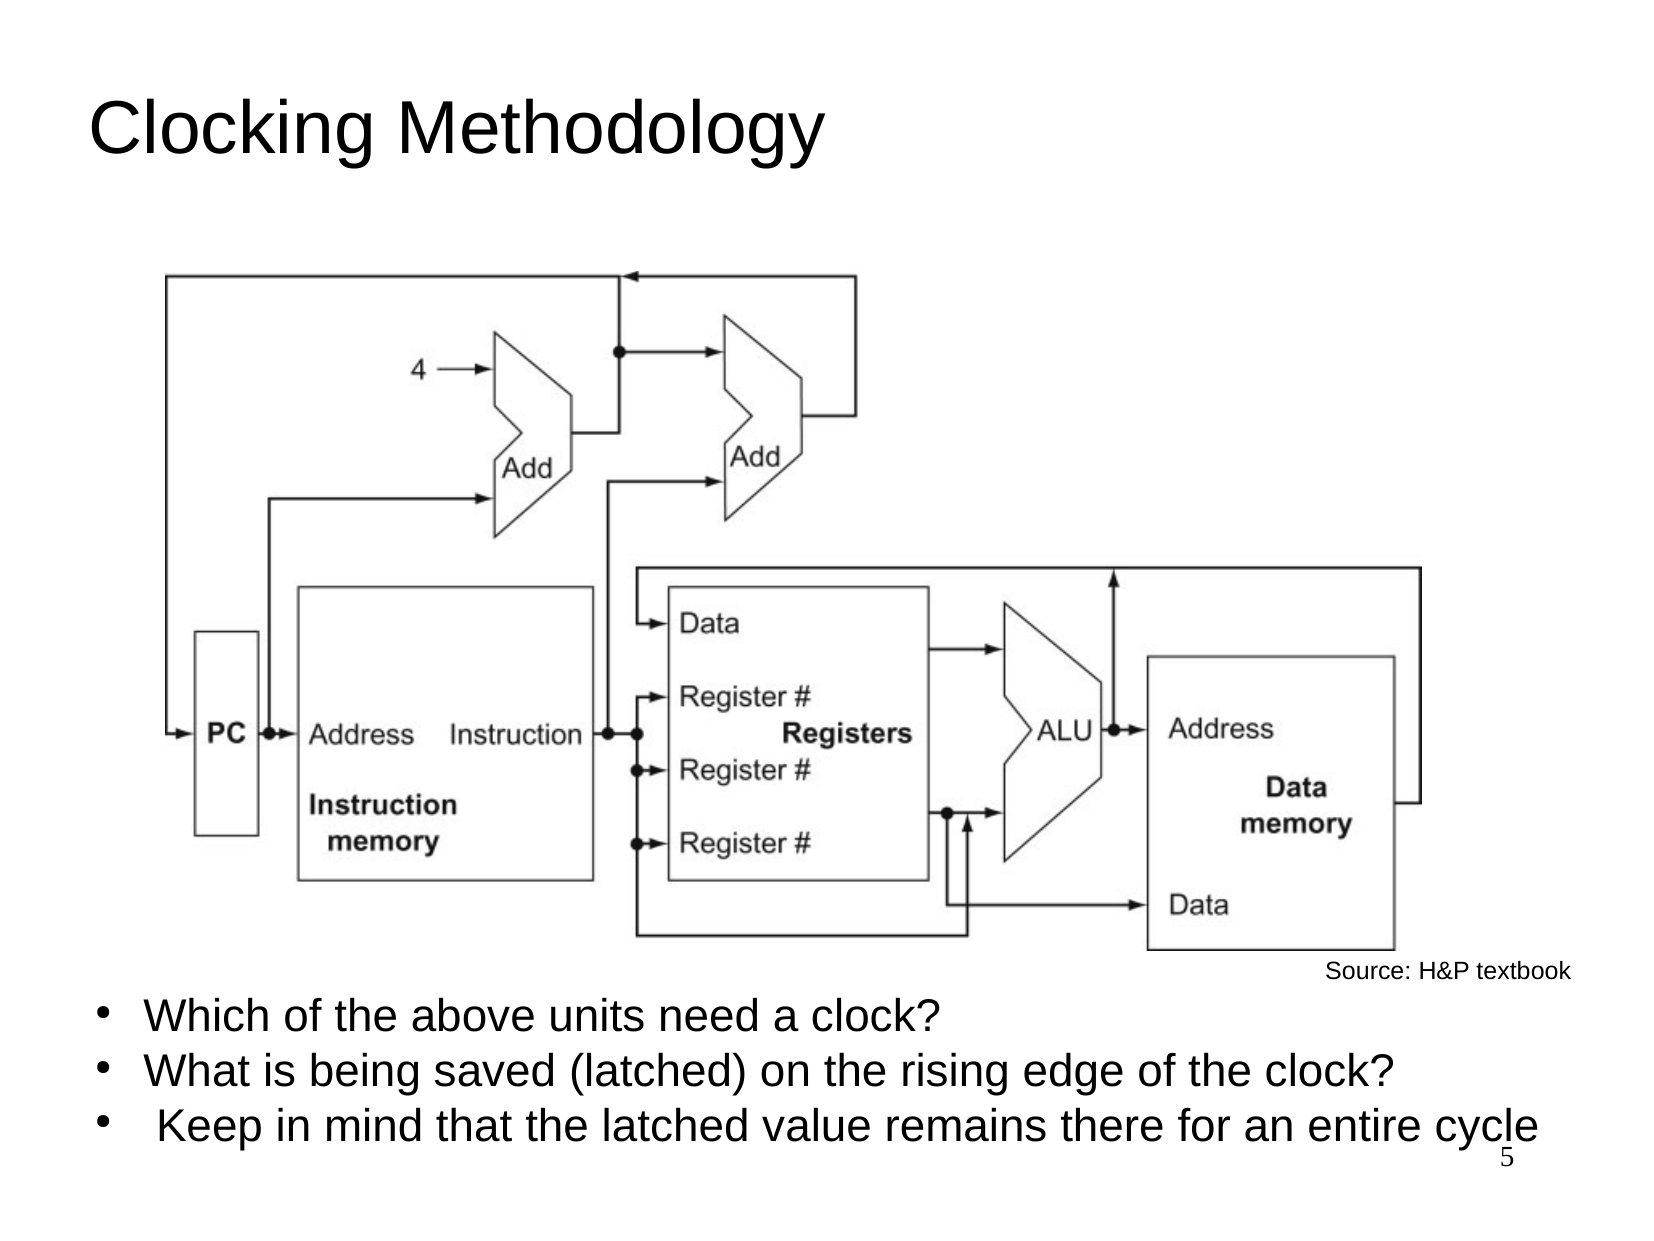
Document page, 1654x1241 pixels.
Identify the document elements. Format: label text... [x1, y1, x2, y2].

picture [165, 271, 1422, 951]
text_box Source: H&P textbook [1310, 947, 1587, 993]
text_box <number> [1184, 1159, 1530, 1213]
text_box Which of the above units need a clock? What is being saved (latched) on the rising edge of the clock? Keep in mind that the latched value remains there for an entire cycle [80, 978, 1556, 1159]
text_box Clocking Methodology [73, 71, 842, 177]
